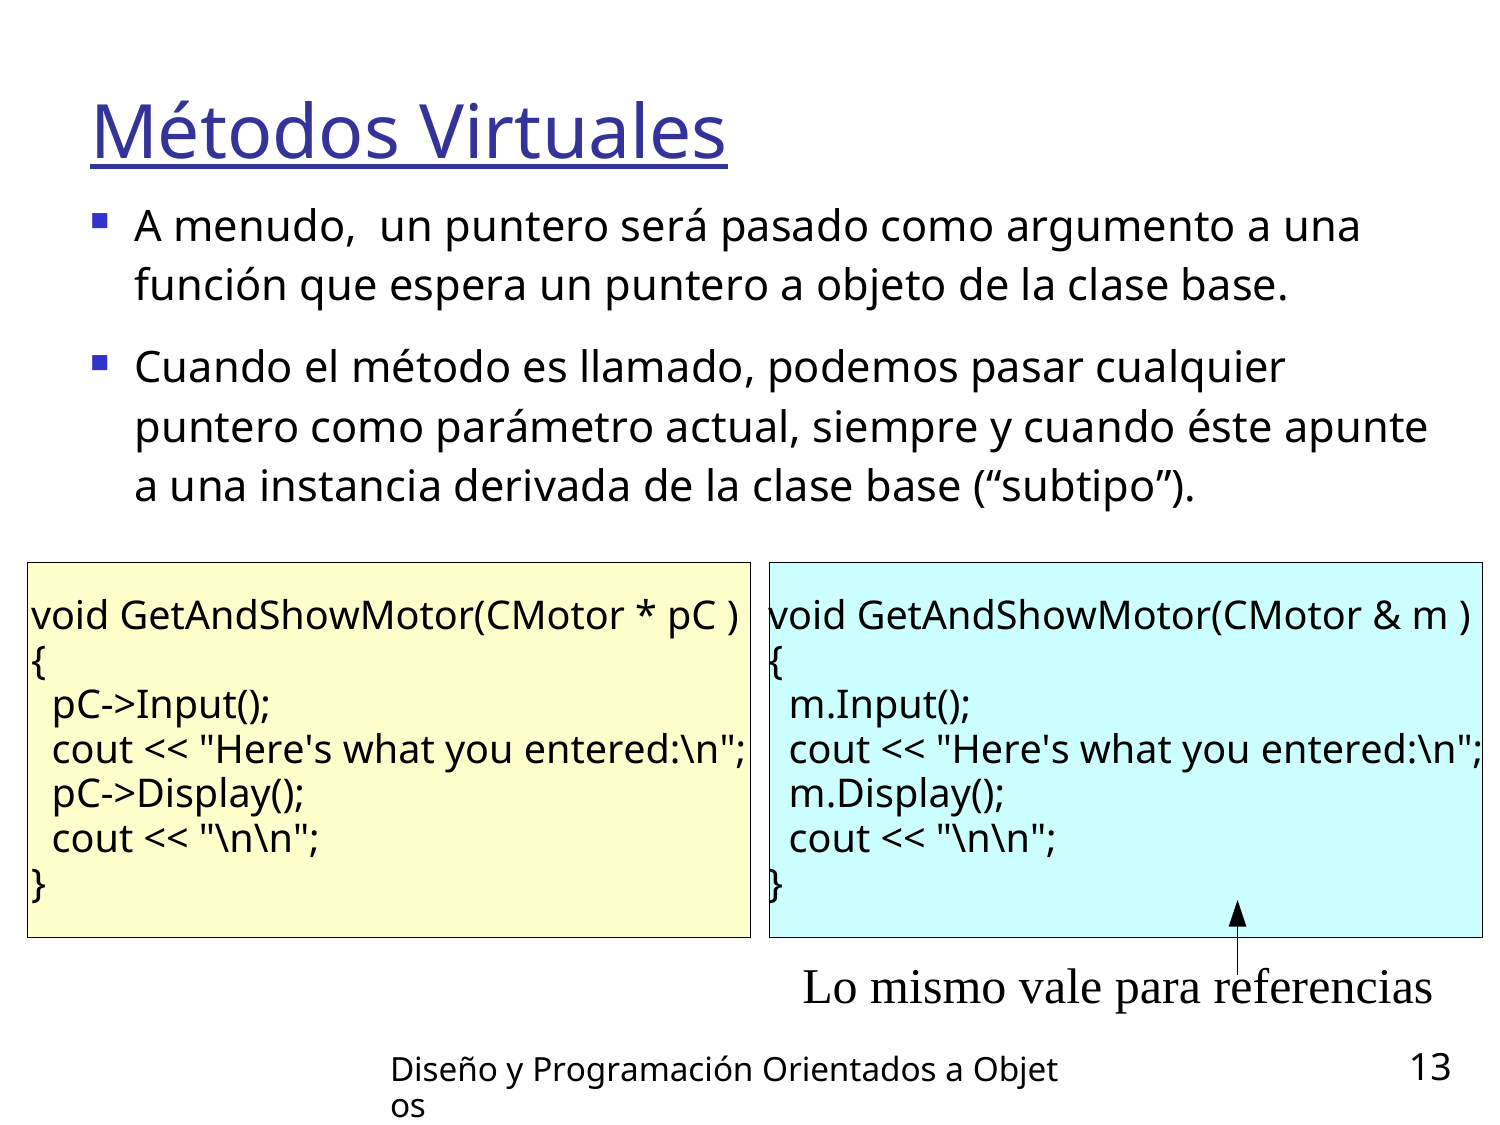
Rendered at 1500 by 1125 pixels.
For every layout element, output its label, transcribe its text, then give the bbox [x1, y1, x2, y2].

title Métodos Virtuales [75, 10, 1466, 188]
list A menudo, un puntero será pasado como argumento a una función que espera un puntero a objeto de la clase base. Cuando el método es llamado, podemos pasar cualquier puntero como parámetro actual, siempre y cuando éste apunte a una instancia derivada de la clase base (“subtipo”). [75, 187, 1462, 526]
text_box void GetAndShowMotor(CMotor & m )‏ { m.Input(); cout << "Here's what you entered:\n"; m.Display(); cout << "\n\n"; } [769, 562, 1483, 938]
text_box void GetAndShowMotor(CMotor * pC )‏ { pC->Input(); cout << "Here's what you entered:\n"; pC->Display(); cout << "\n\n"; } [27, 562, 751, 938]
text_box Lo mismo vale para referencias [787, 951, 1463, 1027]
